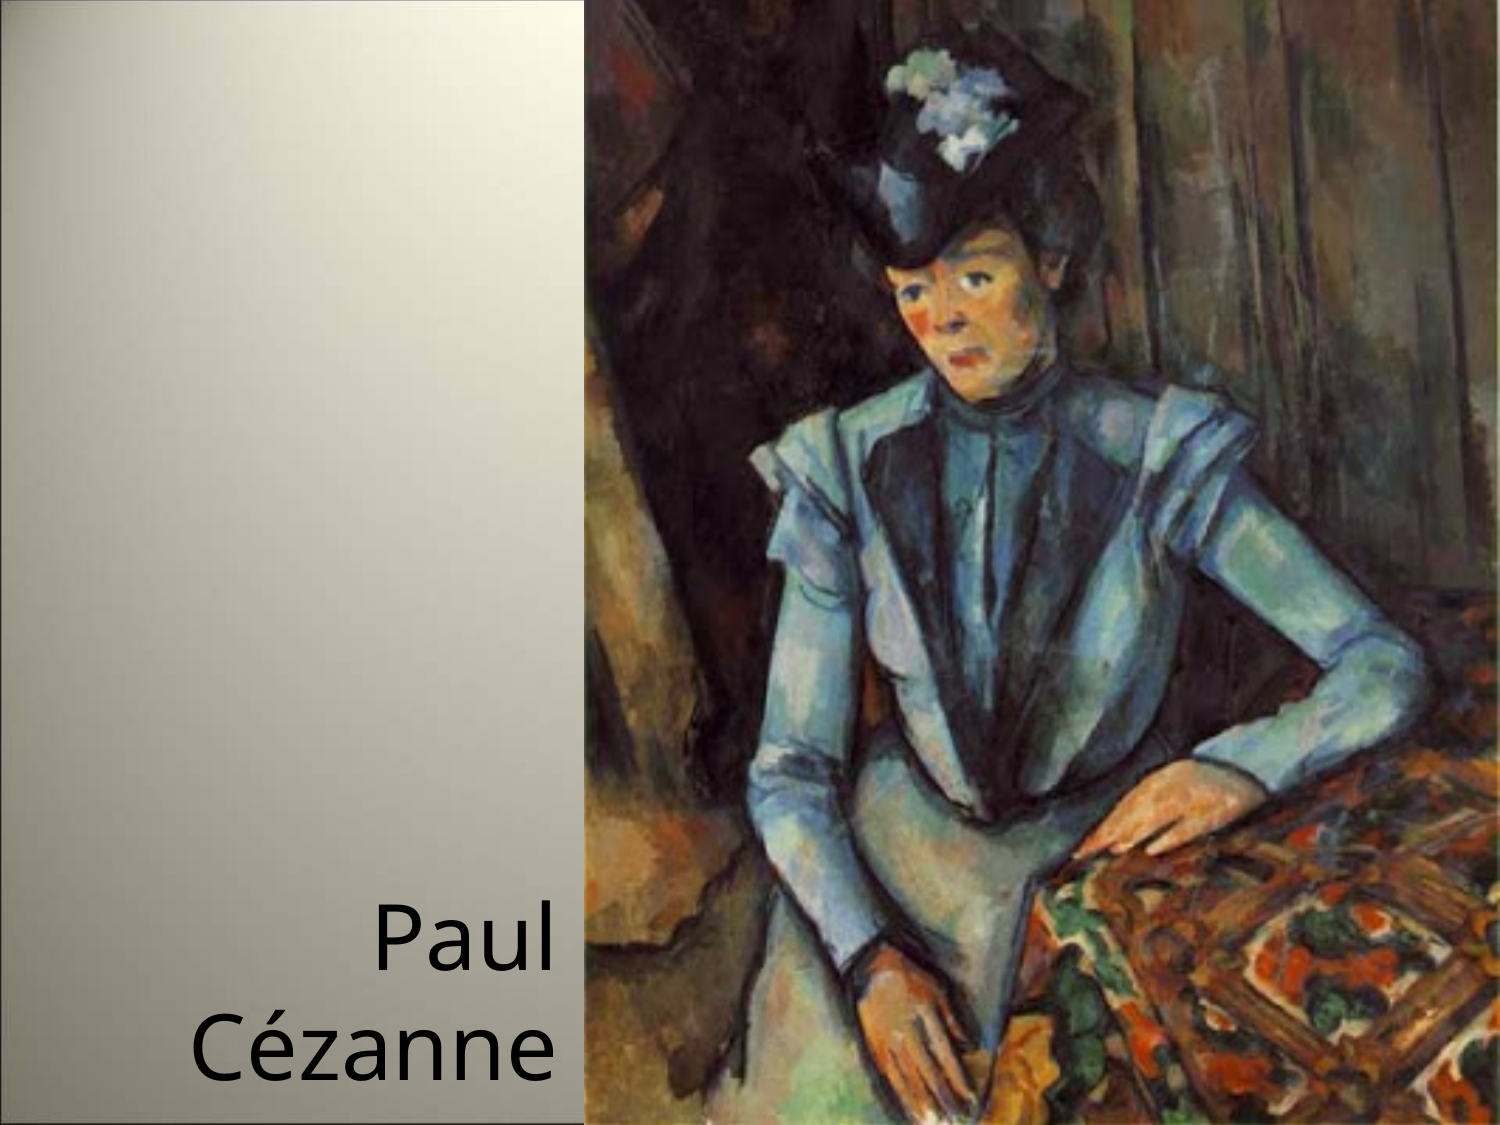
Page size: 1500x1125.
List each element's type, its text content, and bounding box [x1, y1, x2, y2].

text_box Paul Cézanne [0, 871, 573, 1107]
picture [0, 0, 1500, 1125]
